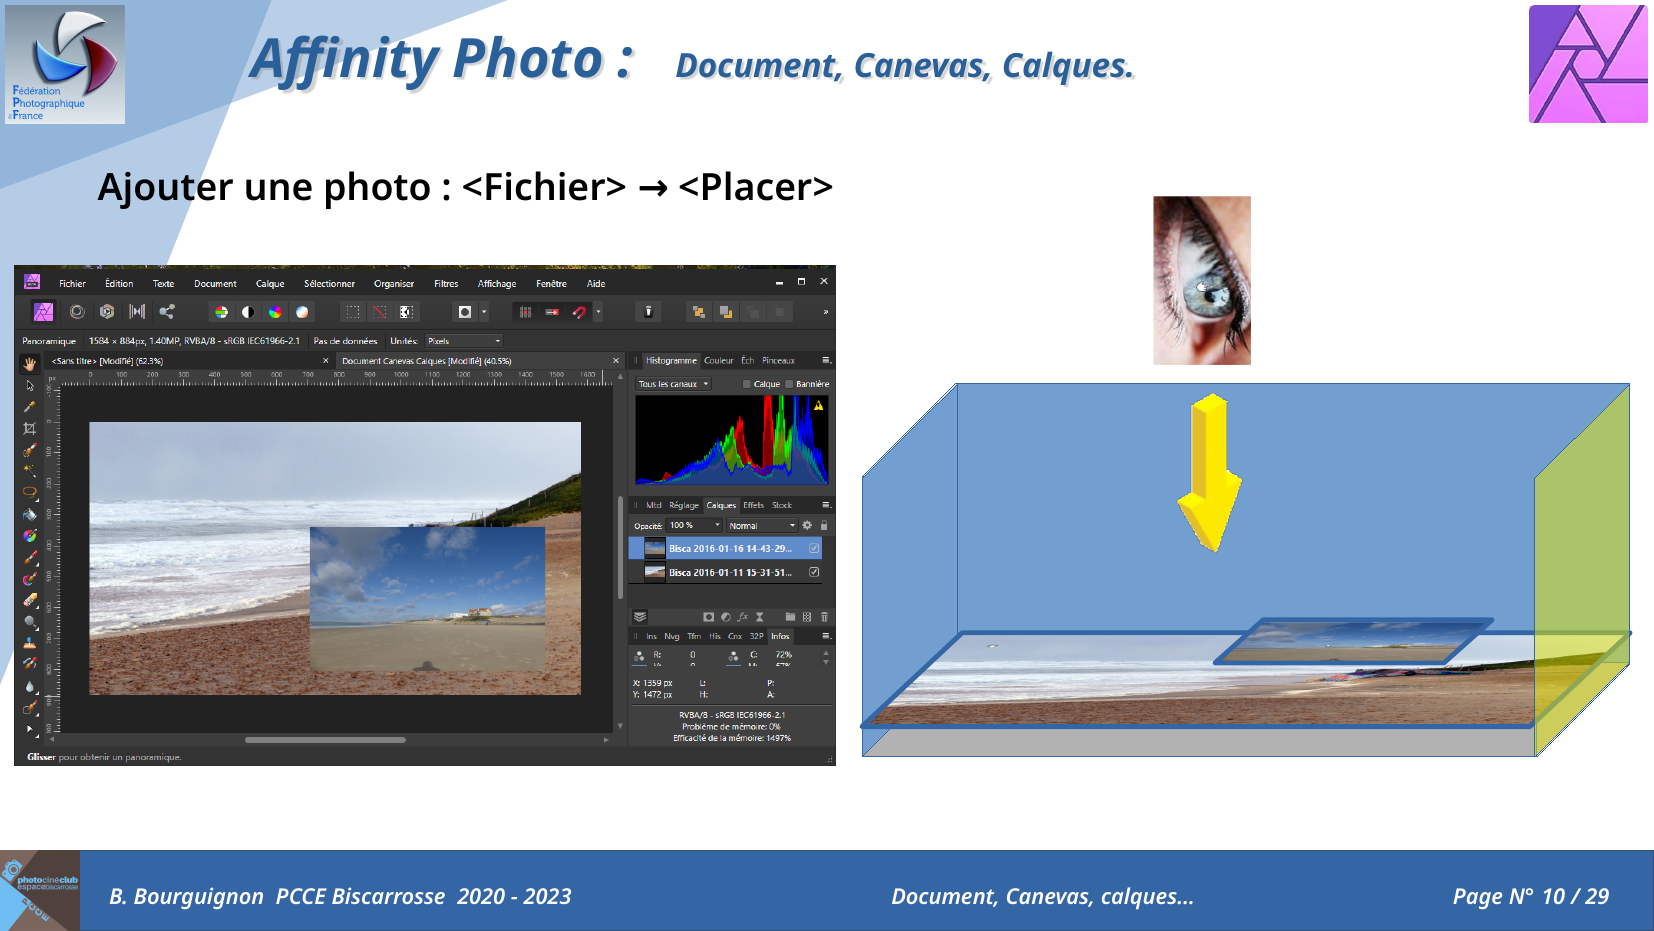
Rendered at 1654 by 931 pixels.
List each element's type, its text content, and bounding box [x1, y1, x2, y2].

picture [1529, 5, 1648, 123]
picture [14, 265, 836, 766]
picture [5, 5, 125, 124]
picture [1219, 622, 1488, 661]
text_box Ajouter une photo : <Fichier> → <Placer> [82, 153, 1082, 216]
picture [0, 850, 80, 931]
picture [1153, 196, 1251, 365]
text_box [862, 383, 1630, 757]
picture [866, 635, 1534, 725]
picture [1163, 372, 1268, 568]
